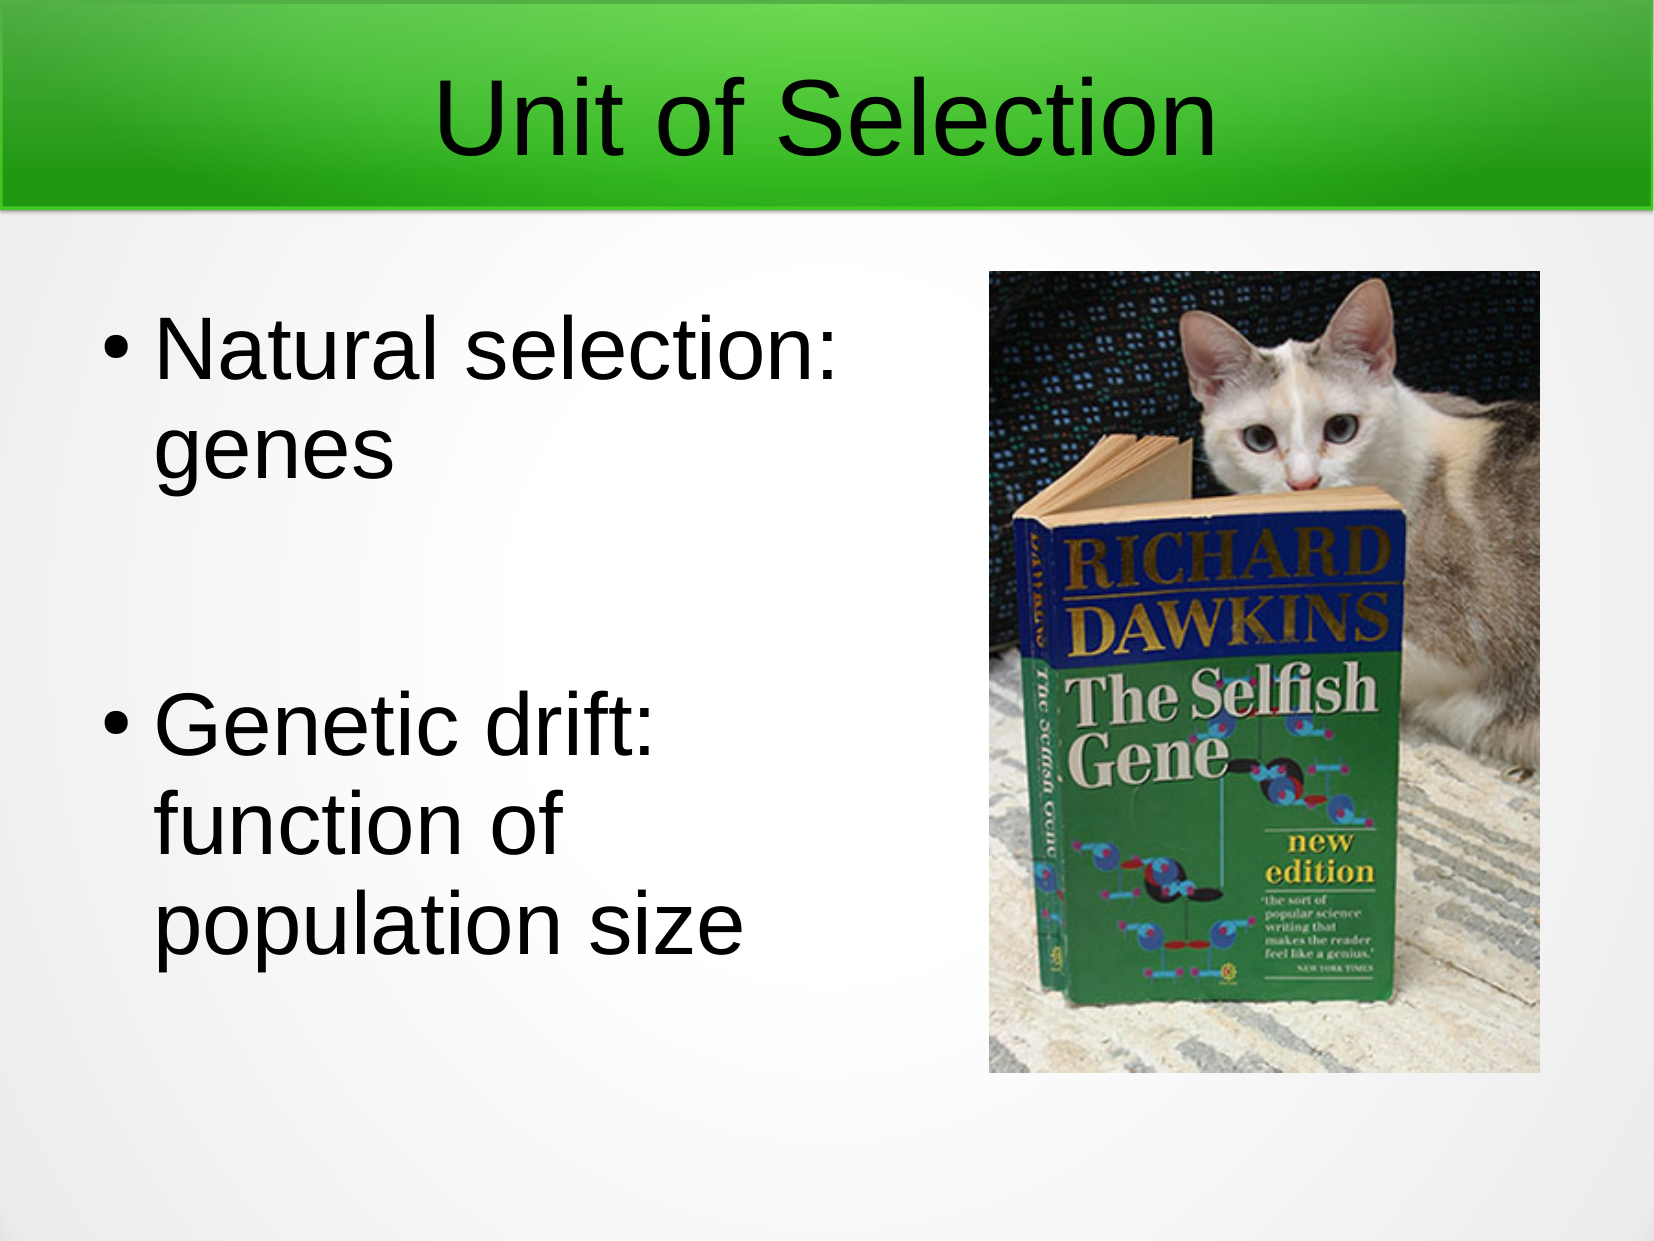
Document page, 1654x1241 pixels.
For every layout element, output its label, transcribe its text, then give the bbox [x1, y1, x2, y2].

list Natural selection: genes Genetic drift: function of population size [82, 299, 960, 1019]
title Unit of Selection [82, 47, 1571, 189]
picture [989, 271, 1540, 1073]
